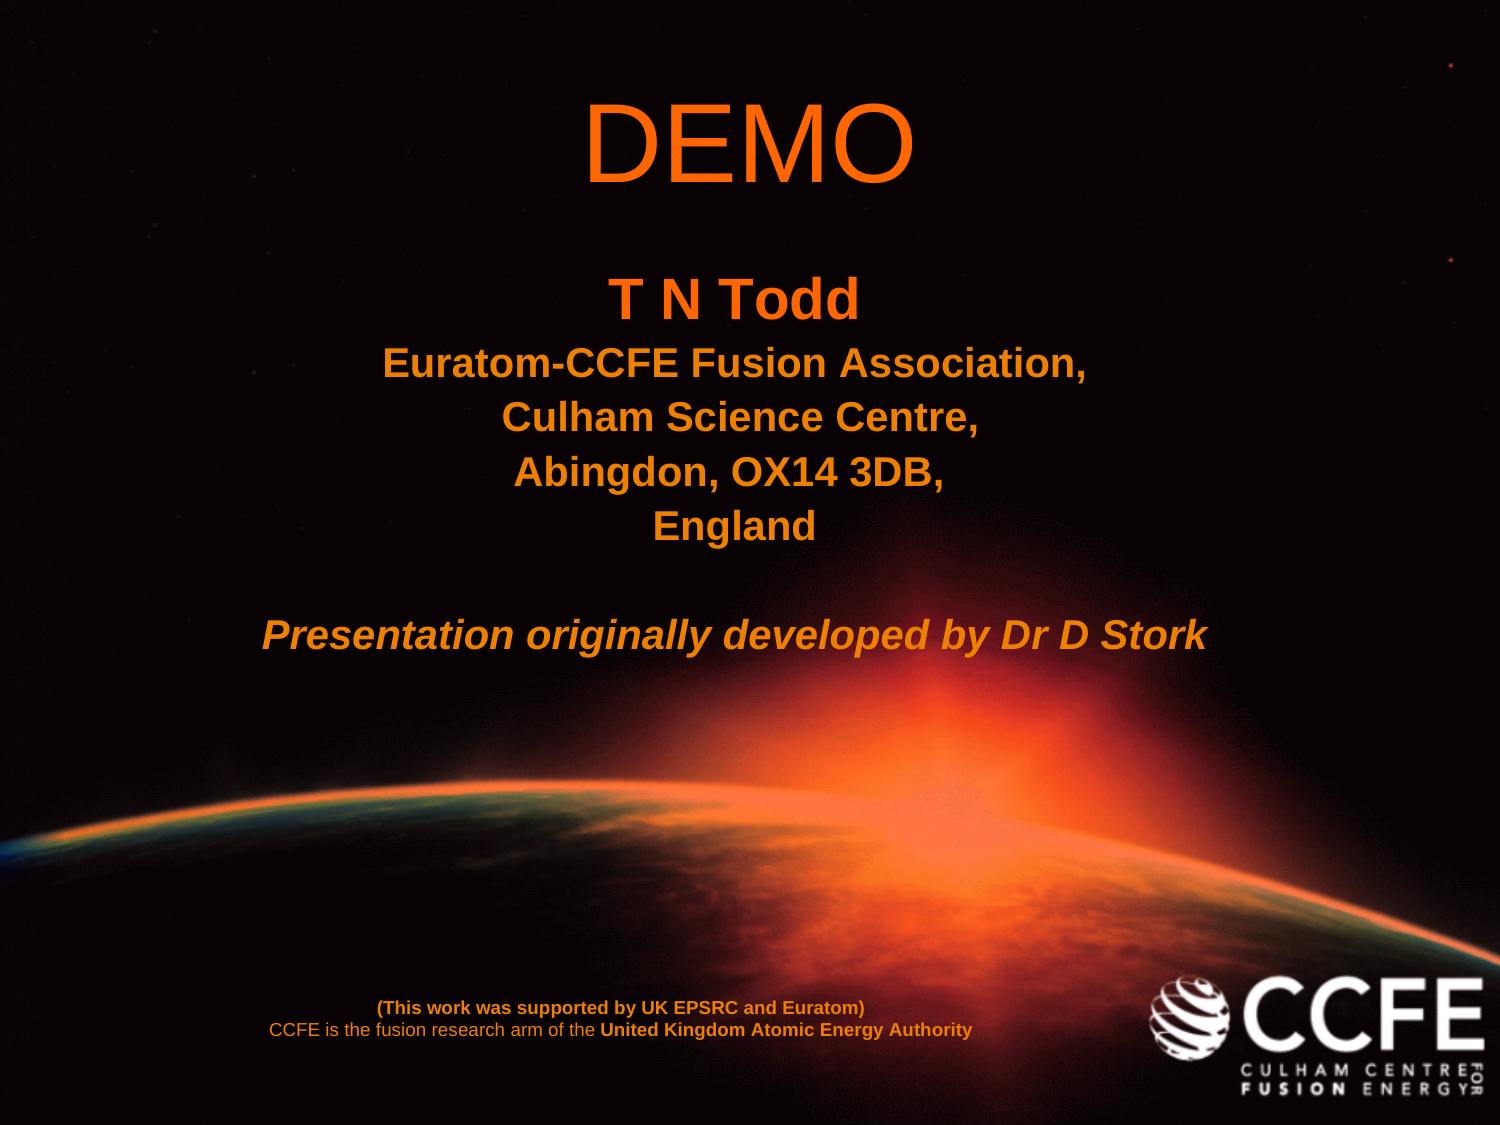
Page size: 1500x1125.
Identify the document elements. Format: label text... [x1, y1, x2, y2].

picture [0, 0, 1500, 1125]
text_box DEMO [112, 0, 1388, 276]
text_box T N Todd Euratom-CCFE Fusion Association, Culham Science Centre, Abingdon, OX14 3DB, England Presentation originally developed by Dr D Stork [206, 267, 1264, 704]
text_box (This work was supported by UK EPSRC and Euratom) CCFE is the fusion research arm of the United Kingdom Atomic Energy Authority [147, 987, 1094, 1047]
